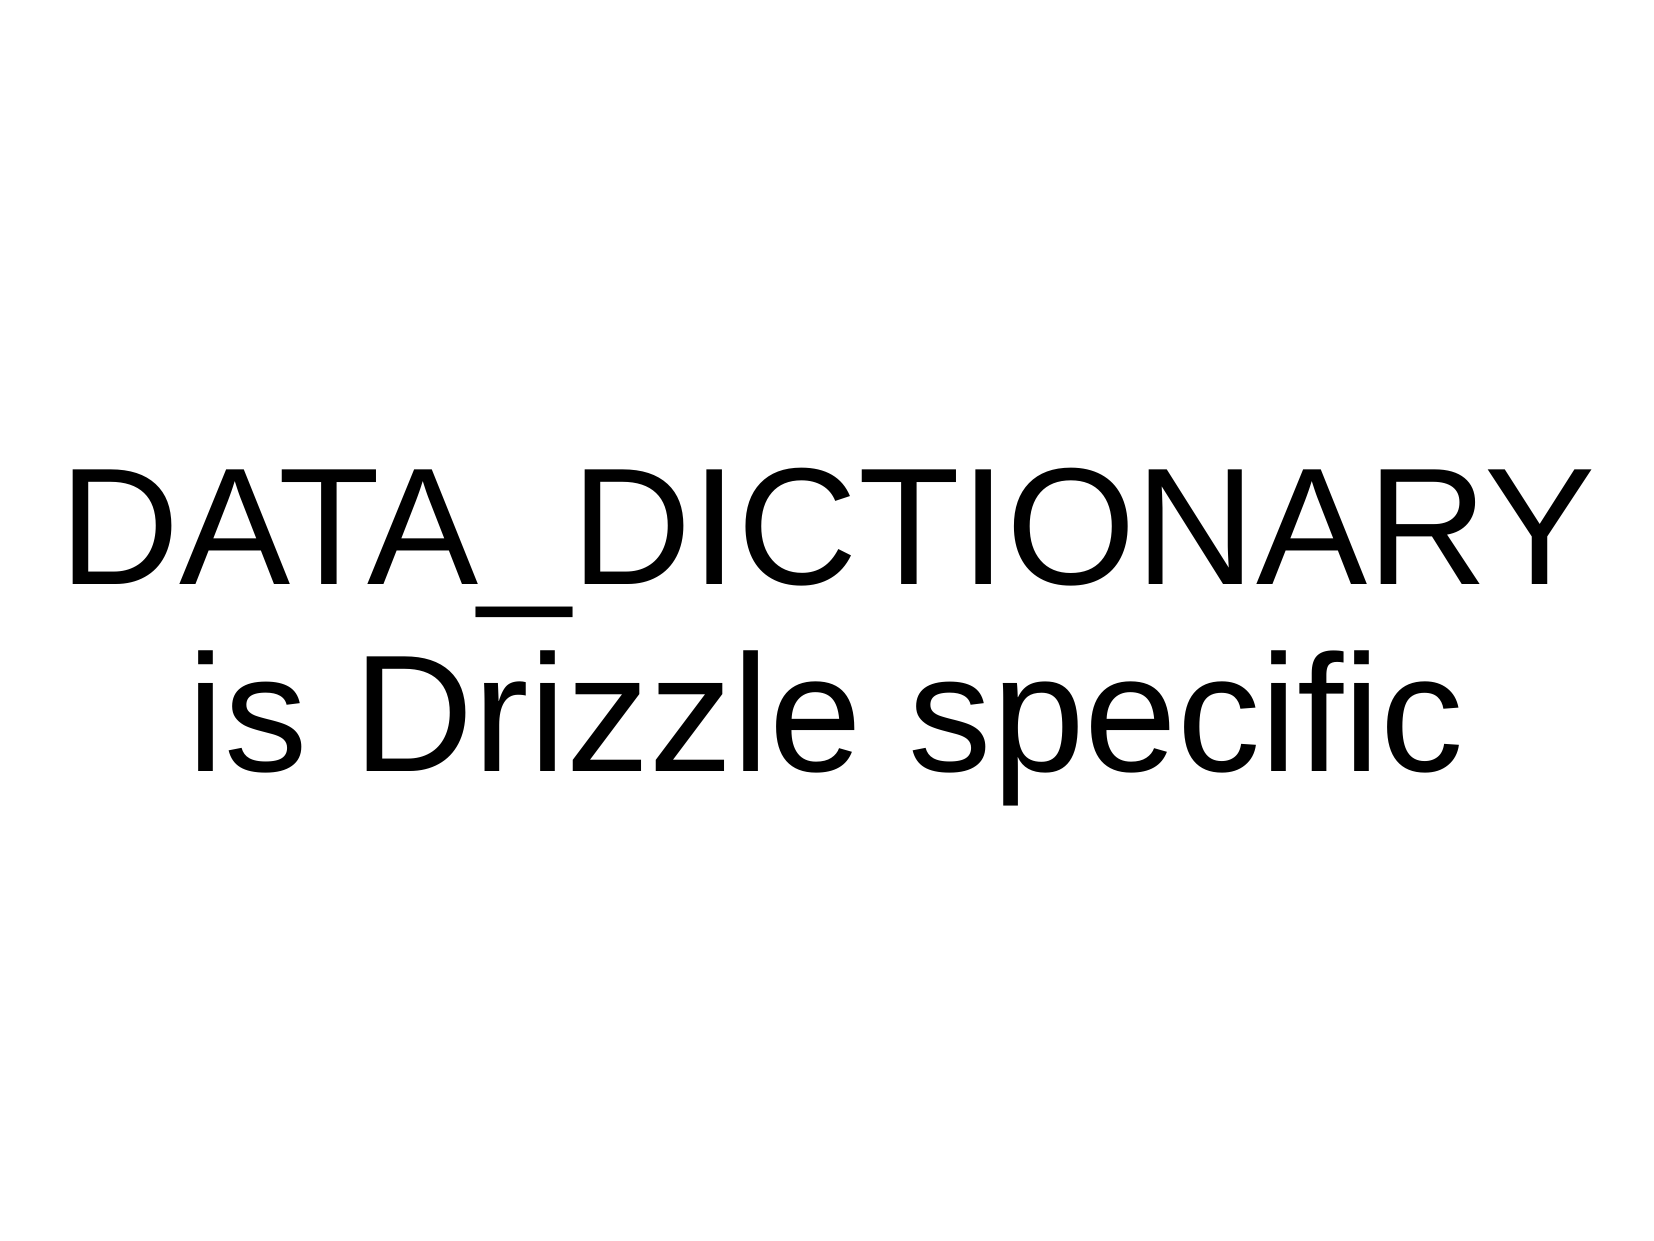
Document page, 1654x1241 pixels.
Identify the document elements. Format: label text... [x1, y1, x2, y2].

title DATA_DICTIONARY is Drizzle specific [0, 433, 1654, 807]
